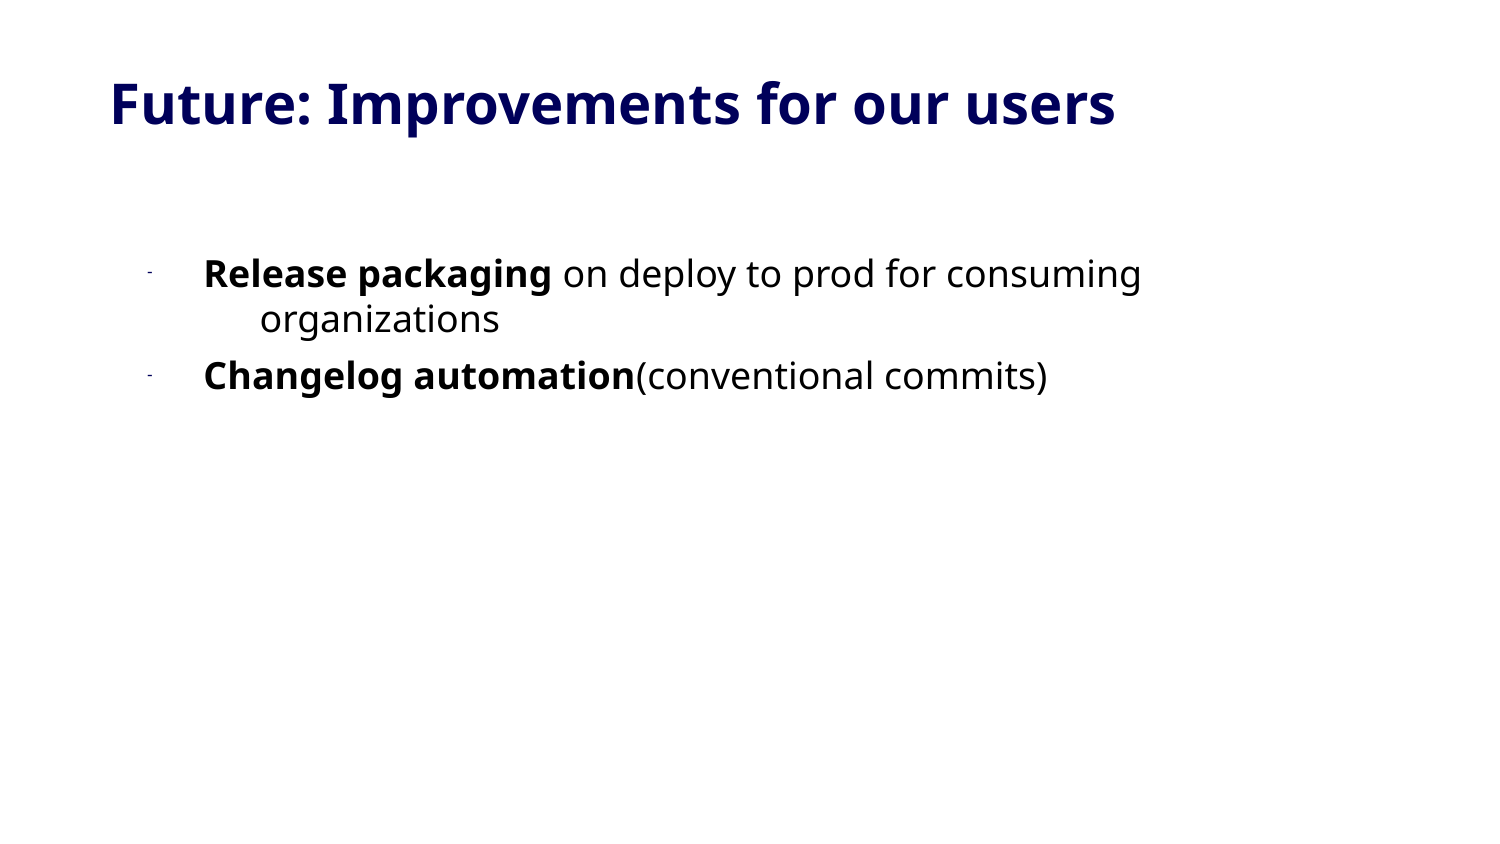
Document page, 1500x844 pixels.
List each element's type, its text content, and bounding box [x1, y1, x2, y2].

title Future: Improvements for our users [94, 53, 1312, 164]
list Release packaging on deploy to prod for consuming organizations Changelog automation(conventional commits) [94, 177, 1312, 739]
